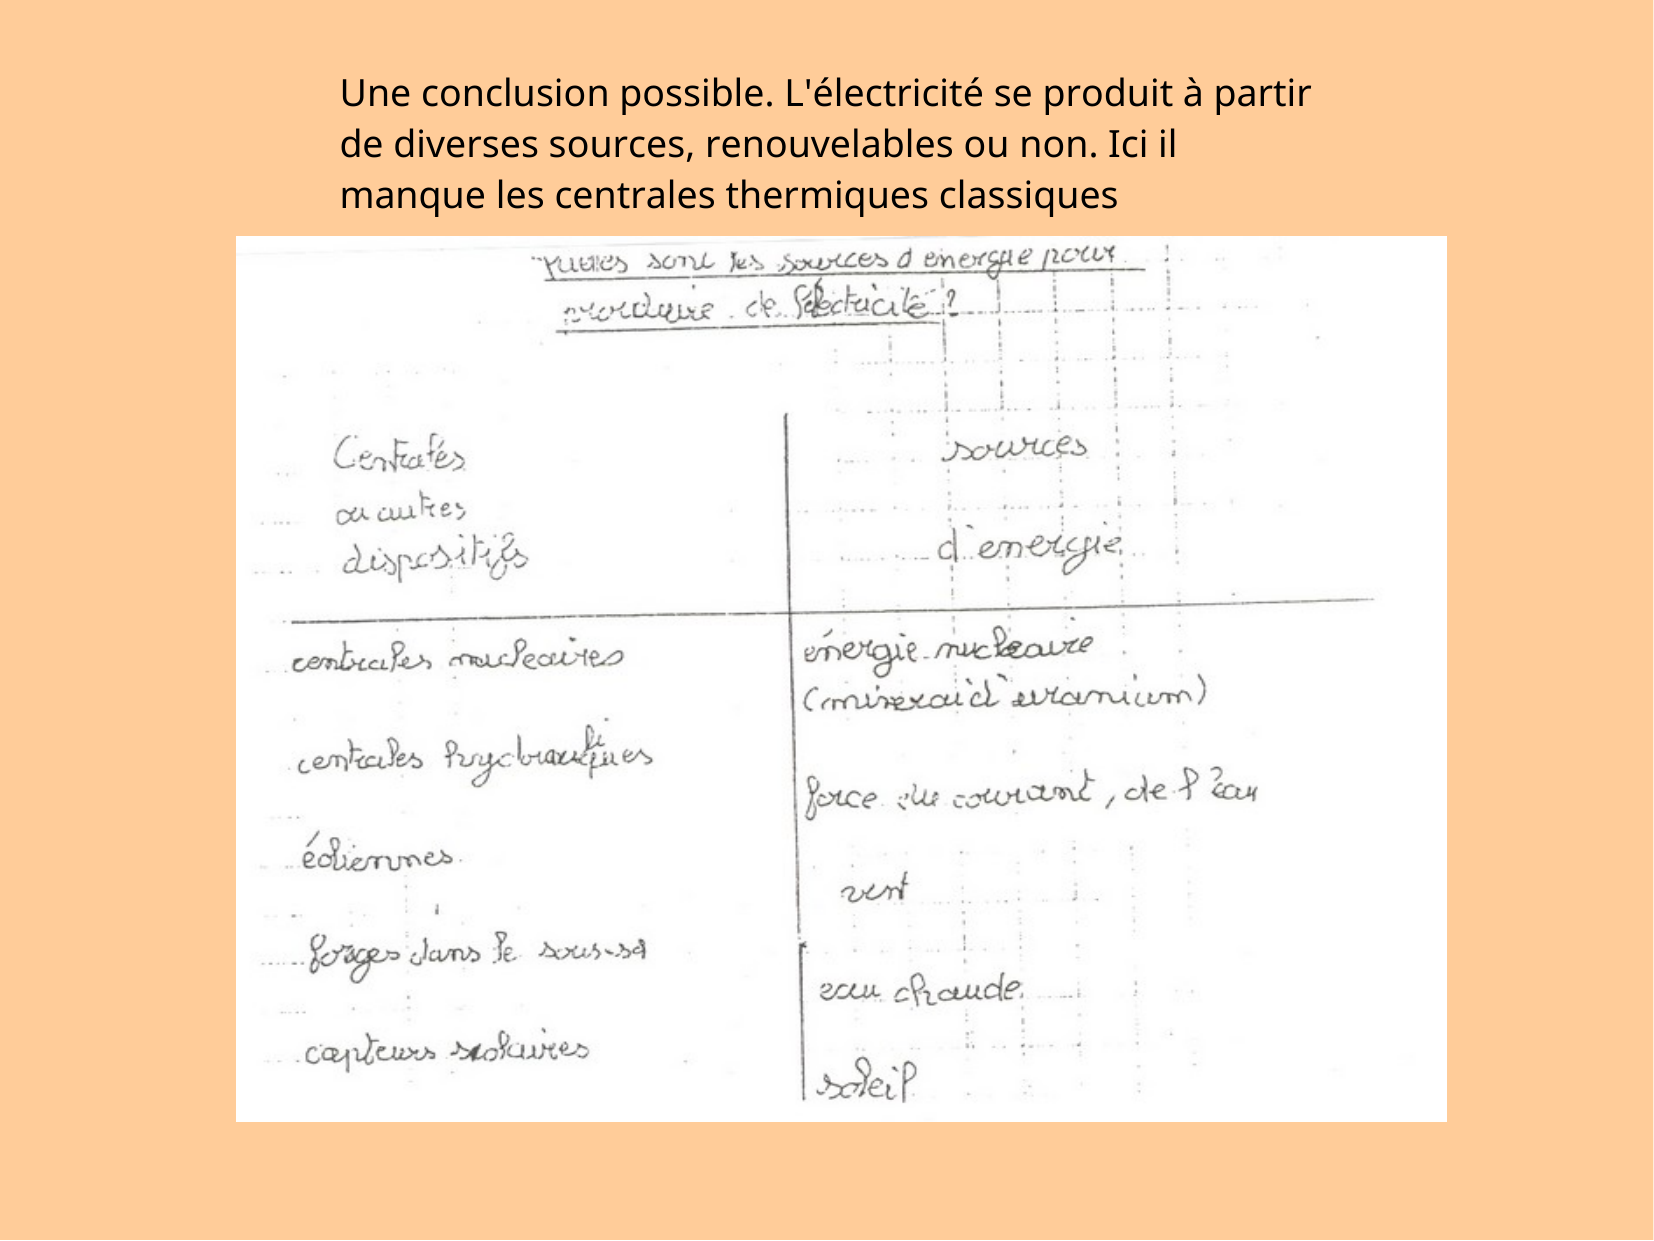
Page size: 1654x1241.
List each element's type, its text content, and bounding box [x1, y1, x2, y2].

text_box Une conclusion possible. L'électricité se produit à partir de diverses sources, renouvelables ou non. Ici il manque les centrales thermiques classiques [324, 59, 1329, 205]
picture [236, 236, 1447, 1123]
